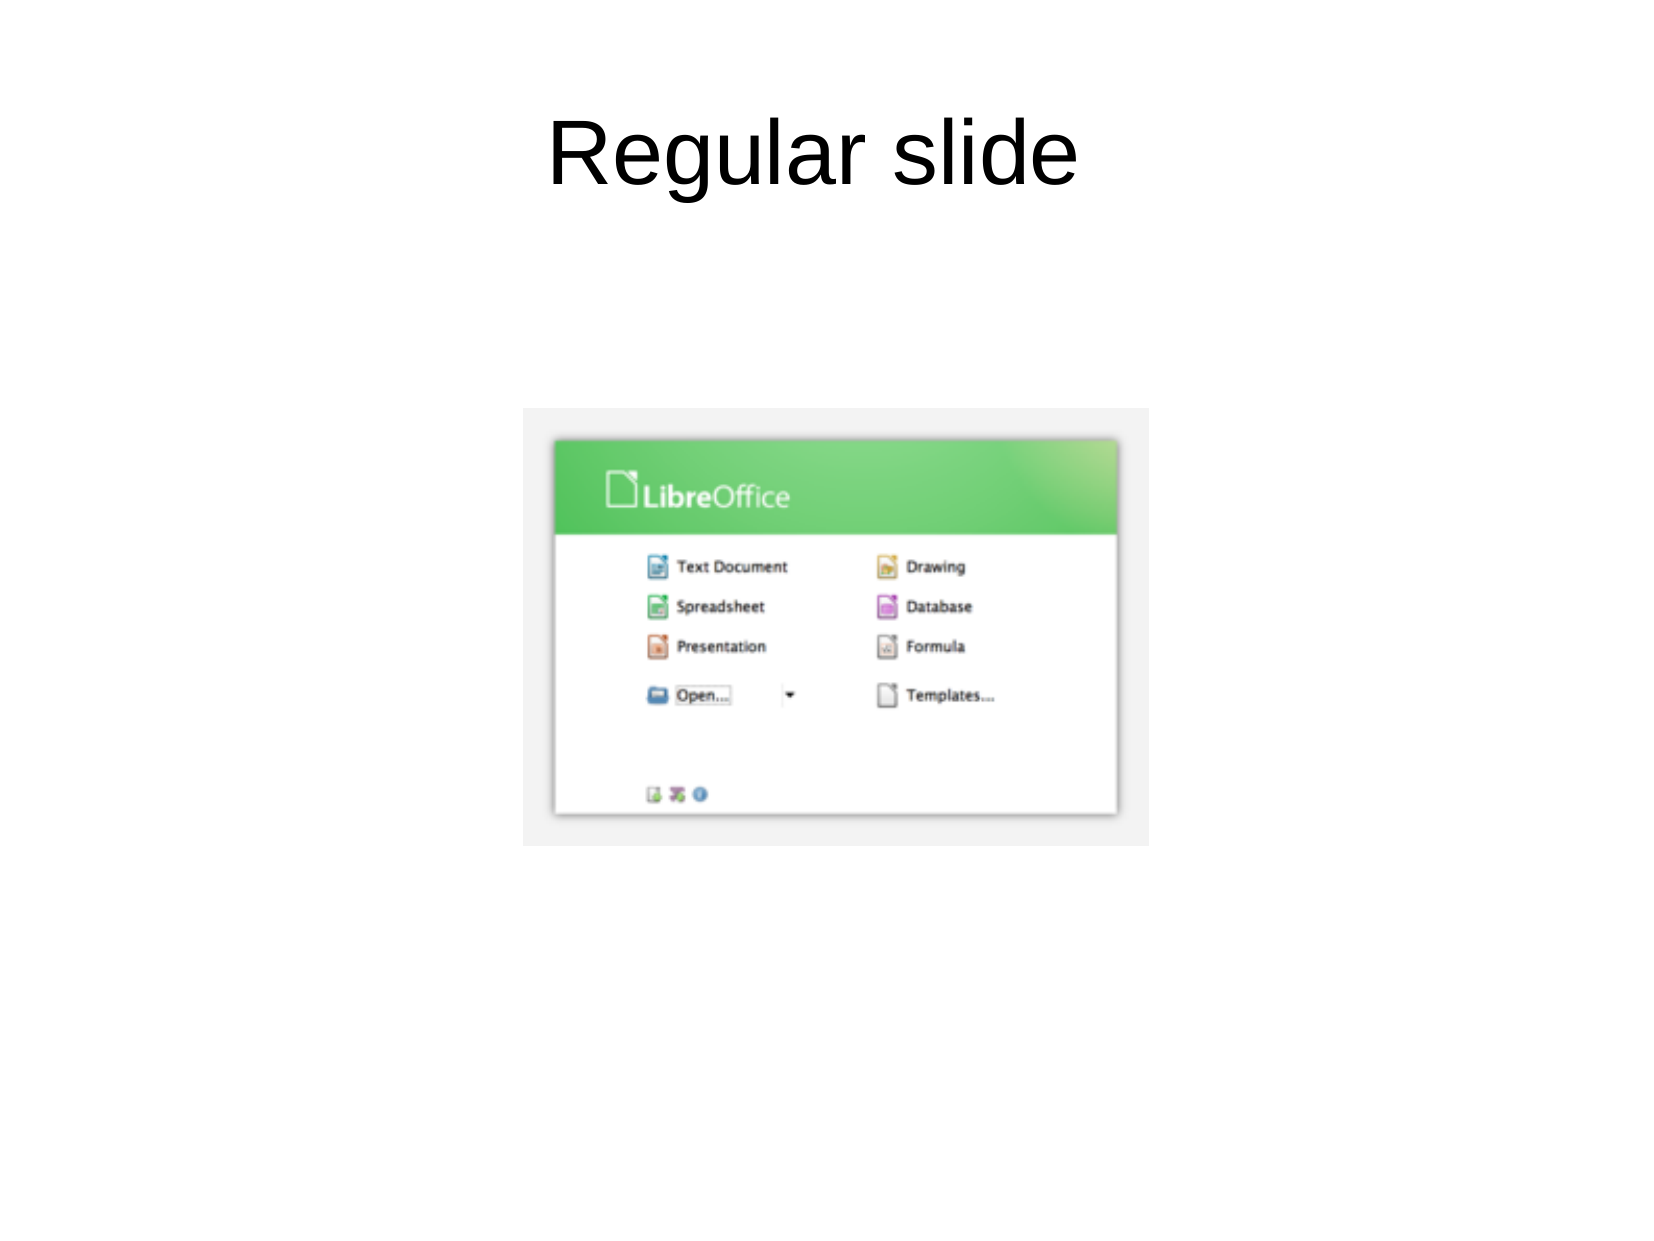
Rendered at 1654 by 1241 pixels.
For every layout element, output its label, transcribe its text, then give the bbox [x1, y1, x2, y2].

picture [523, 408, 1149, 847]
title Regular slide [82, 49, 1571, 257]
